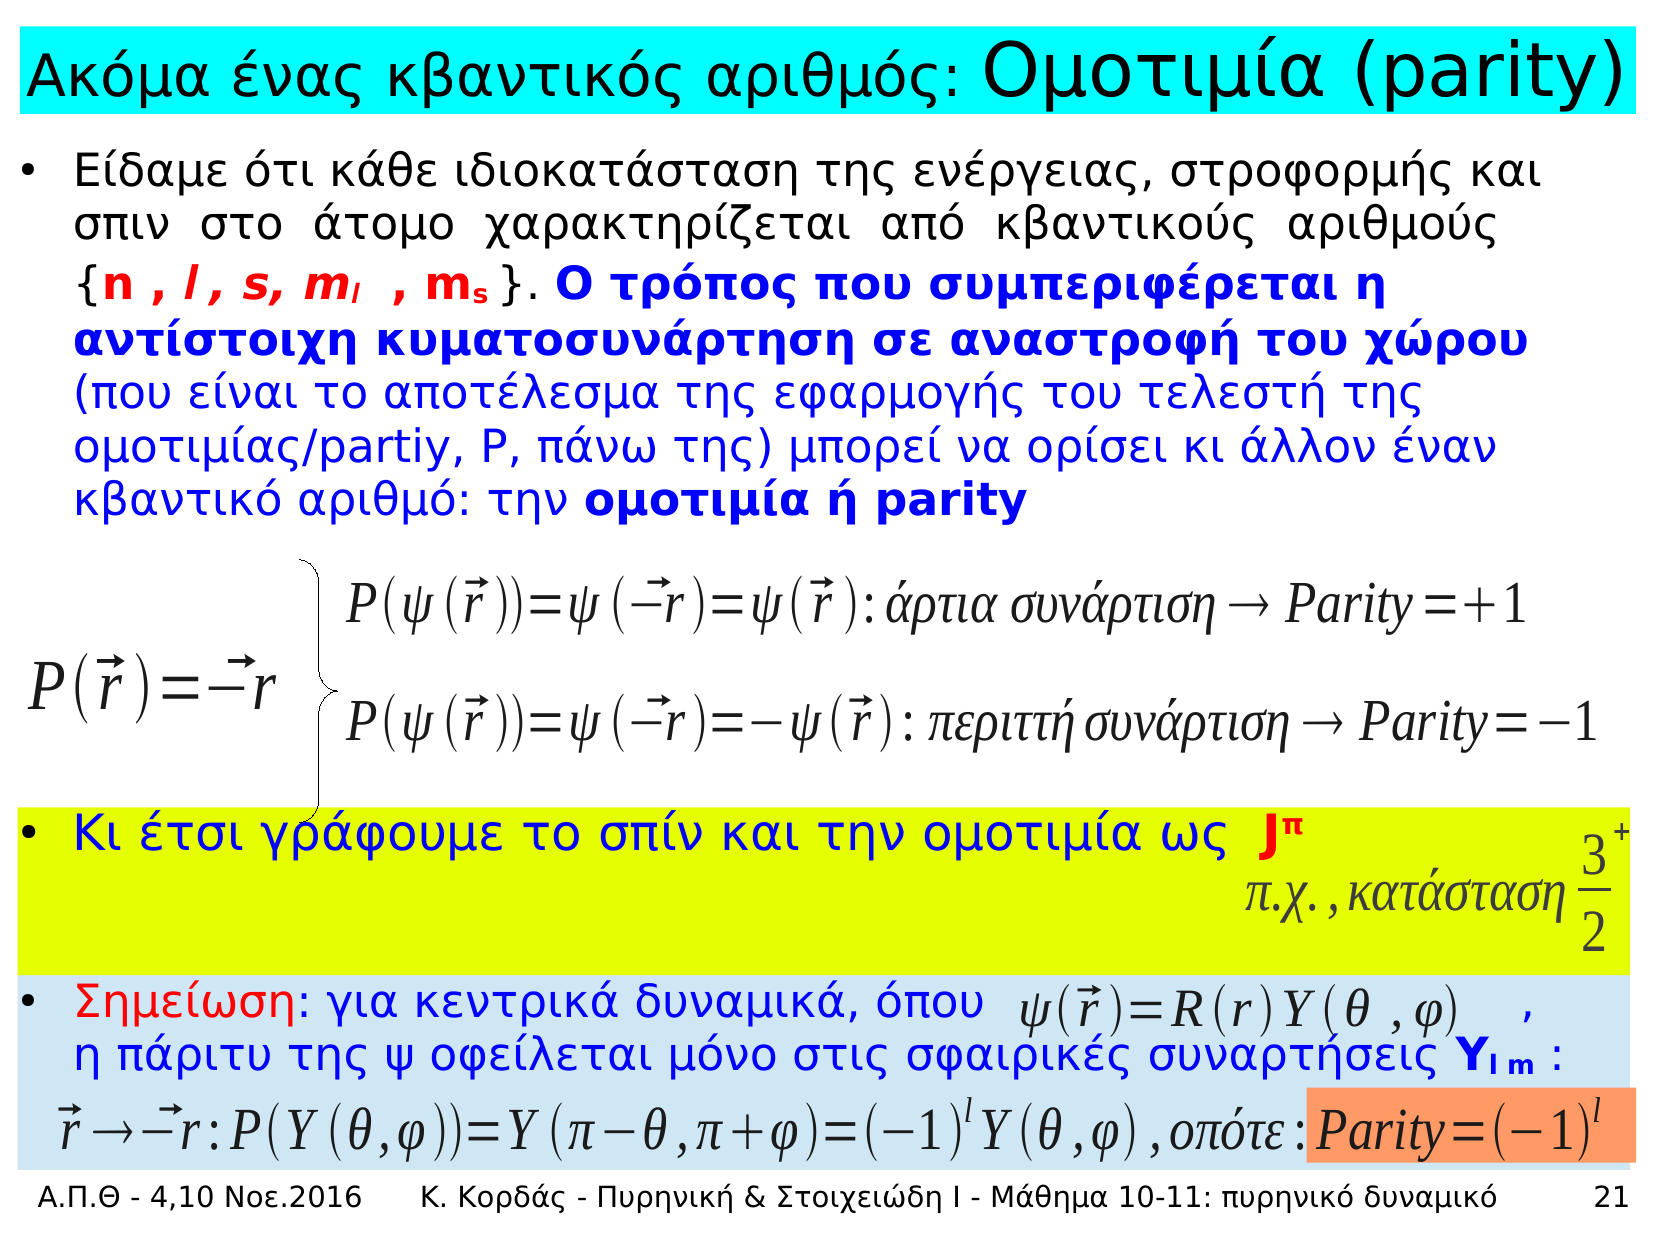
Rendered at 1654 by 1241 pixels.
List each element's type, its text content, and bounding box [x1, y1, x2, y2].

chart [327, 559, 1548, 640]
text_box [17, 962, 1637, 1170]
chart [1002, 975, 1474, 1041]
chart [40, 1086, 1623, 1167]
chart [327, 678, 1621, 758]
title Ακόμα ένας κβαντικός αριθμός: Ομοτιμία (parity) [19, 26, 1636, 114]
text_box [1615, 807, 1631, 811]
chart [9, 646, 301, 729]
chart [1229, 811, 1654, 962]
list Είδαμε ότι κάθε ιδιοκατάσταση της ενέργειας, στροφορμής και σπιν στο άτομο χαρακτηρίζεται από κβαντικούς αριθμούς {n , l , s, ml , ms }. Ο τρόπος που συμπεριφέρεται η αντίστοιχη κυματοσυνάρτηση σε αναστροφή του χώρου (που είναι το αποτέλεσμα της εφαρμογής του τελεστή της ομοτιμίας/partiy, P, πάνω της) μπορεί να ορίσει κι άλλον έναν κβαντικό αριθμό: την ομοτιμία ή parity Κι έτσι γράφουμε το σπίν και την ομοτιμία ως Jπ Σημείωση: για κεντρικά δυναμικά, όπου , η πάριτυ της ψ οφείλεται μόνο στις σφαιρικές συναρτήσεις Yl m : [2, 144, 1615, 1111]
